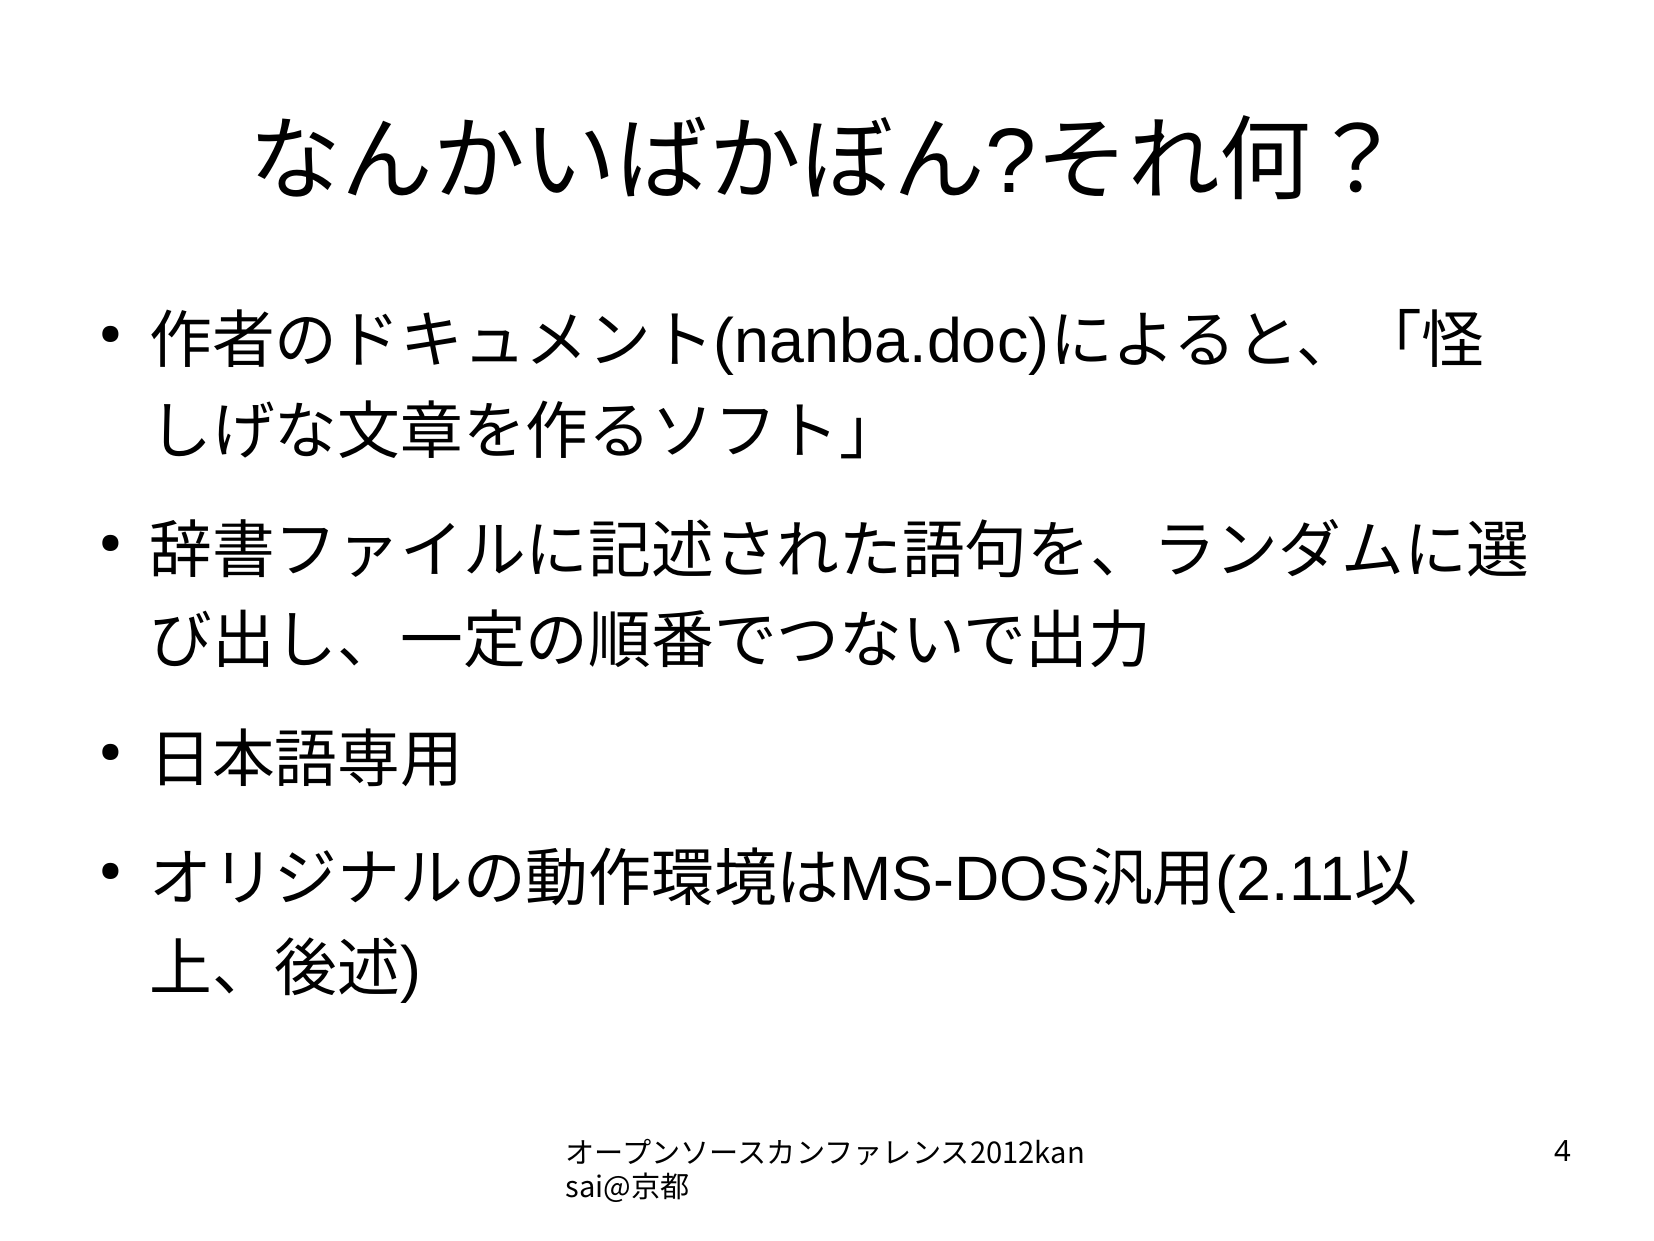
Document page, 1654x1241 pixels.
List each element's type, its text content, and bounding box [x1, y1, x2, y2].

list 作者のドキュメント(nanba.doc)によると、「怪しげな文章を作るソフト」 辞書ファイルに記述された語句を、ランダムに選び出し、一定の順番でつないで出力 日本語専用 オリジナルの動作環境はMS-DOS汎用(2.11以上、後述) [82, 290, 1538, 1010]
title なんかいばかぼん?それ何？ [82, 49, 1571, 257]
